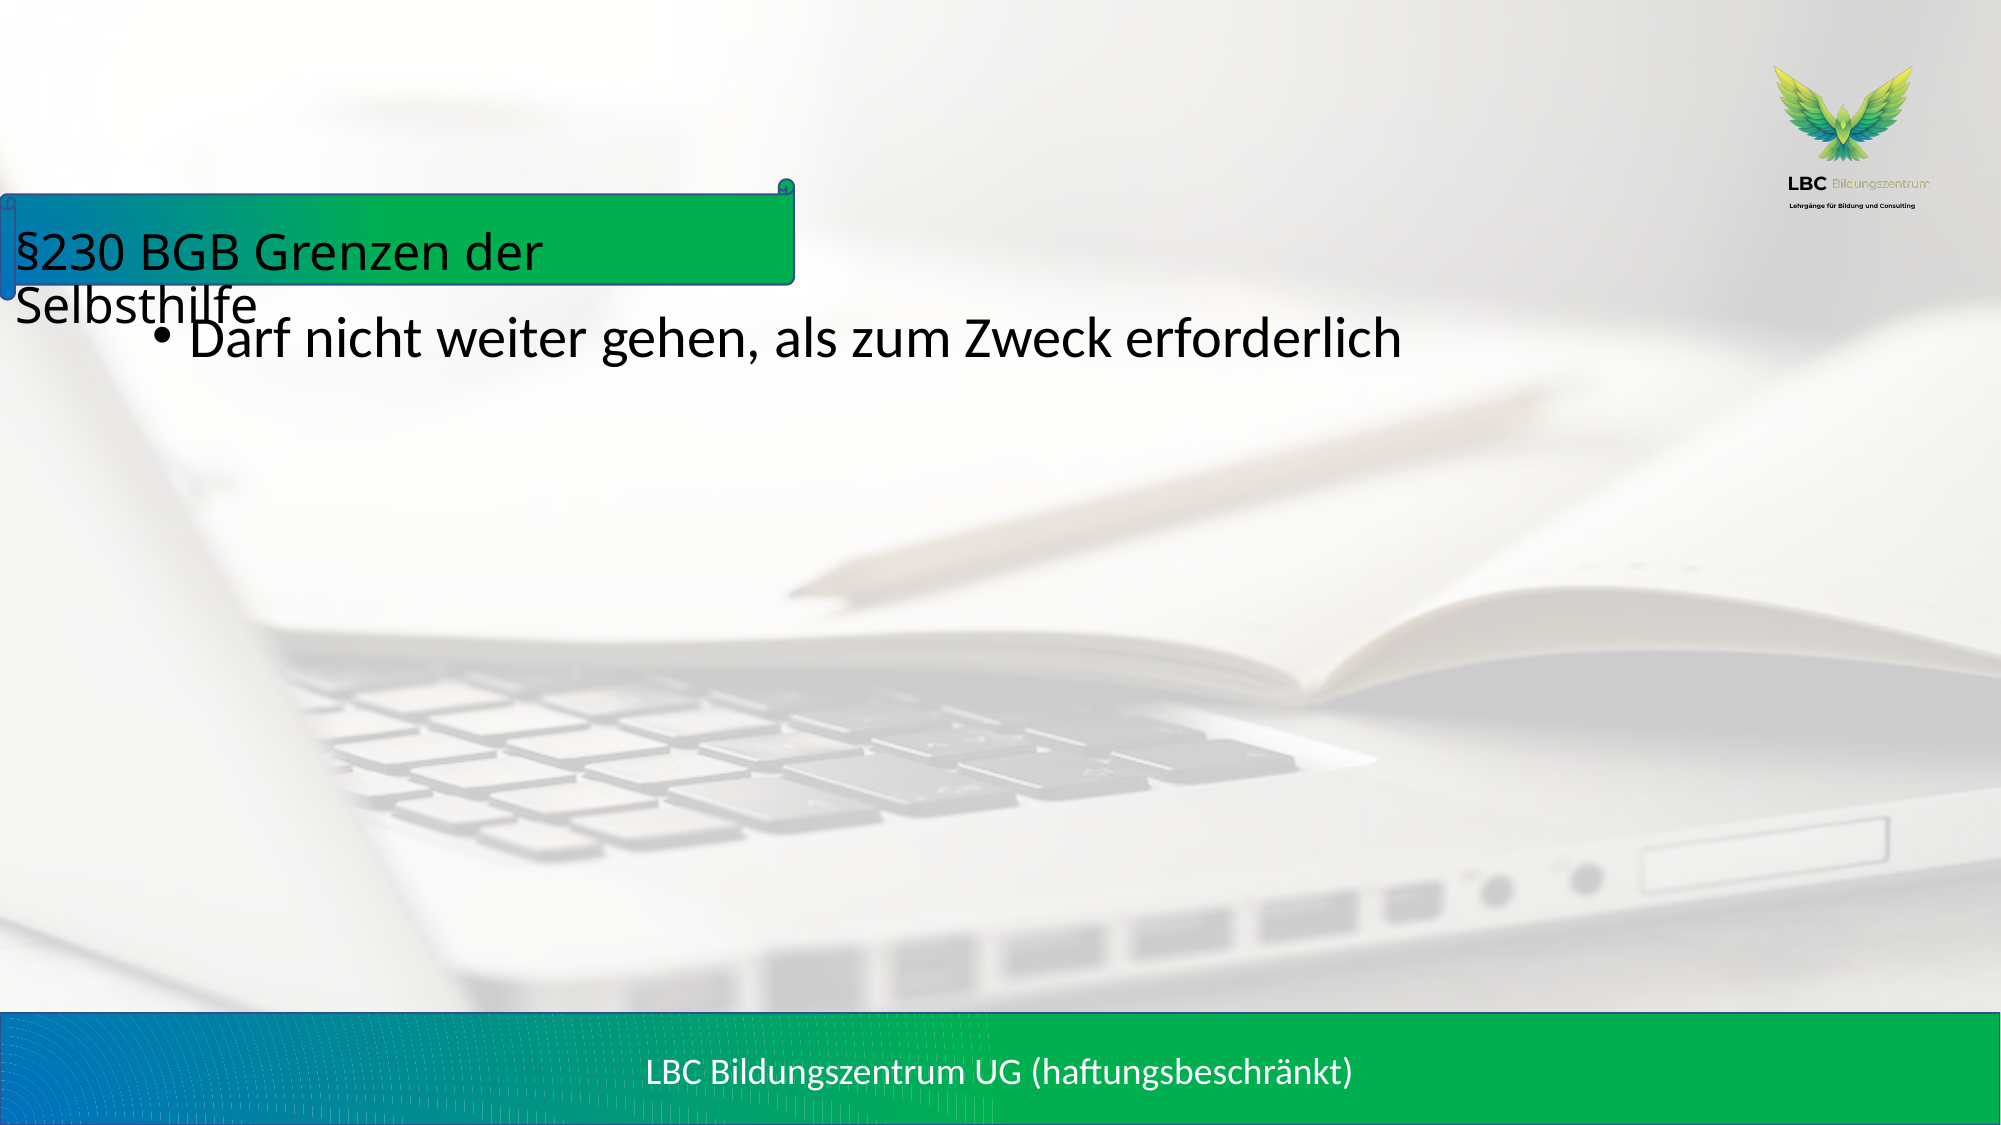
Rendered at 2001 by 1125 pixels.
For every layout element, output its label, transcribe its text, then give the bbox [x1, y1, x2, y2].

list Darf nicht weiter gehen, als zum Zweck erforderlich [137, 299, 1863, 1014]
title §230 BGB Grenzen der Selbsthilfe [0, 219, 721, 300]
